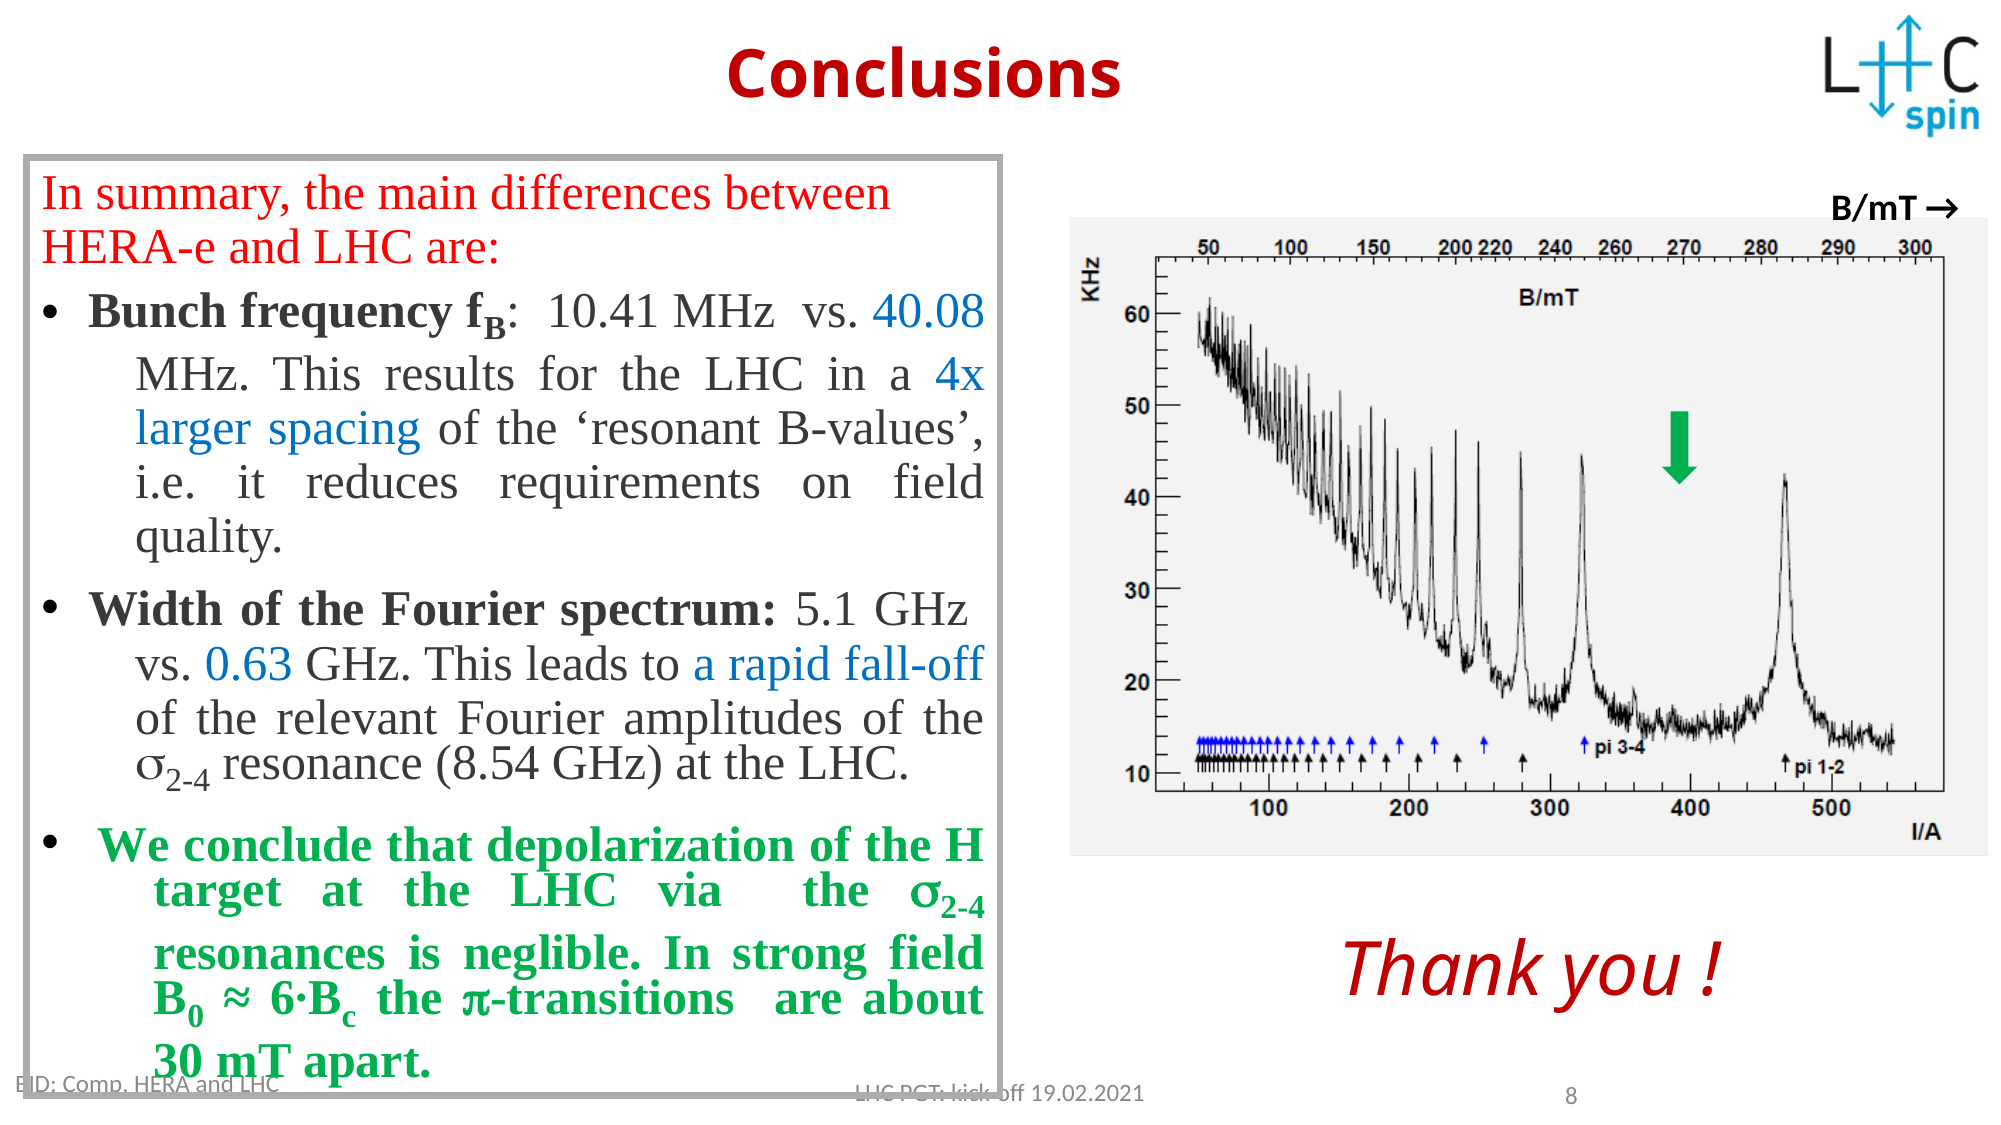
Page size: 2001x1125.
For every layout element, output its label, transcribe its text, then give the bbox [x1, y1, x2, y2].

text_box LHC PGT: kick-off 19.02.2021 [662, 1061, 1338, 1122]
text_box BID: Comp. HERA and LHC [0, 1052, 451, 1113]
picture [1816, 8, 1989, 142]
picture [1069, 217, 1989, 856]
text_box [1550, 1065, 2000, 1125]
text_box In summary, the main differences between HERA-e and LHC are: Bunch frequency fB: 10.41 MHz vs. 40.08 MHz. This results for the LHC in a 4x larger spacing of the ‘resonant B-values’, i.e. it reduces requirements on field quality. Width of the Fourier spectrum: 5.1 GHz vs. 0.63 GHz. This leads to a rapid fall-off of the relevant Fourier amplitudes of the s2-4 resonance (8.54 GHz) at the LHC. We conclude that depolarization of the H target at the LHC via the s2-4 resonances is neglible. In strong field B0 ≈ 6∙Bc the p-transitions are about 30 mT apart. [26, 158, 1000, 1095]
text_box Thank you ! [1148, 912, 1912, 1019]
text_box [1661, 411, 1698, 485]
text_box B/mT → [1816, 175, 1989, 237]
text_box Conclusions [69, 23, 1711, 120]
